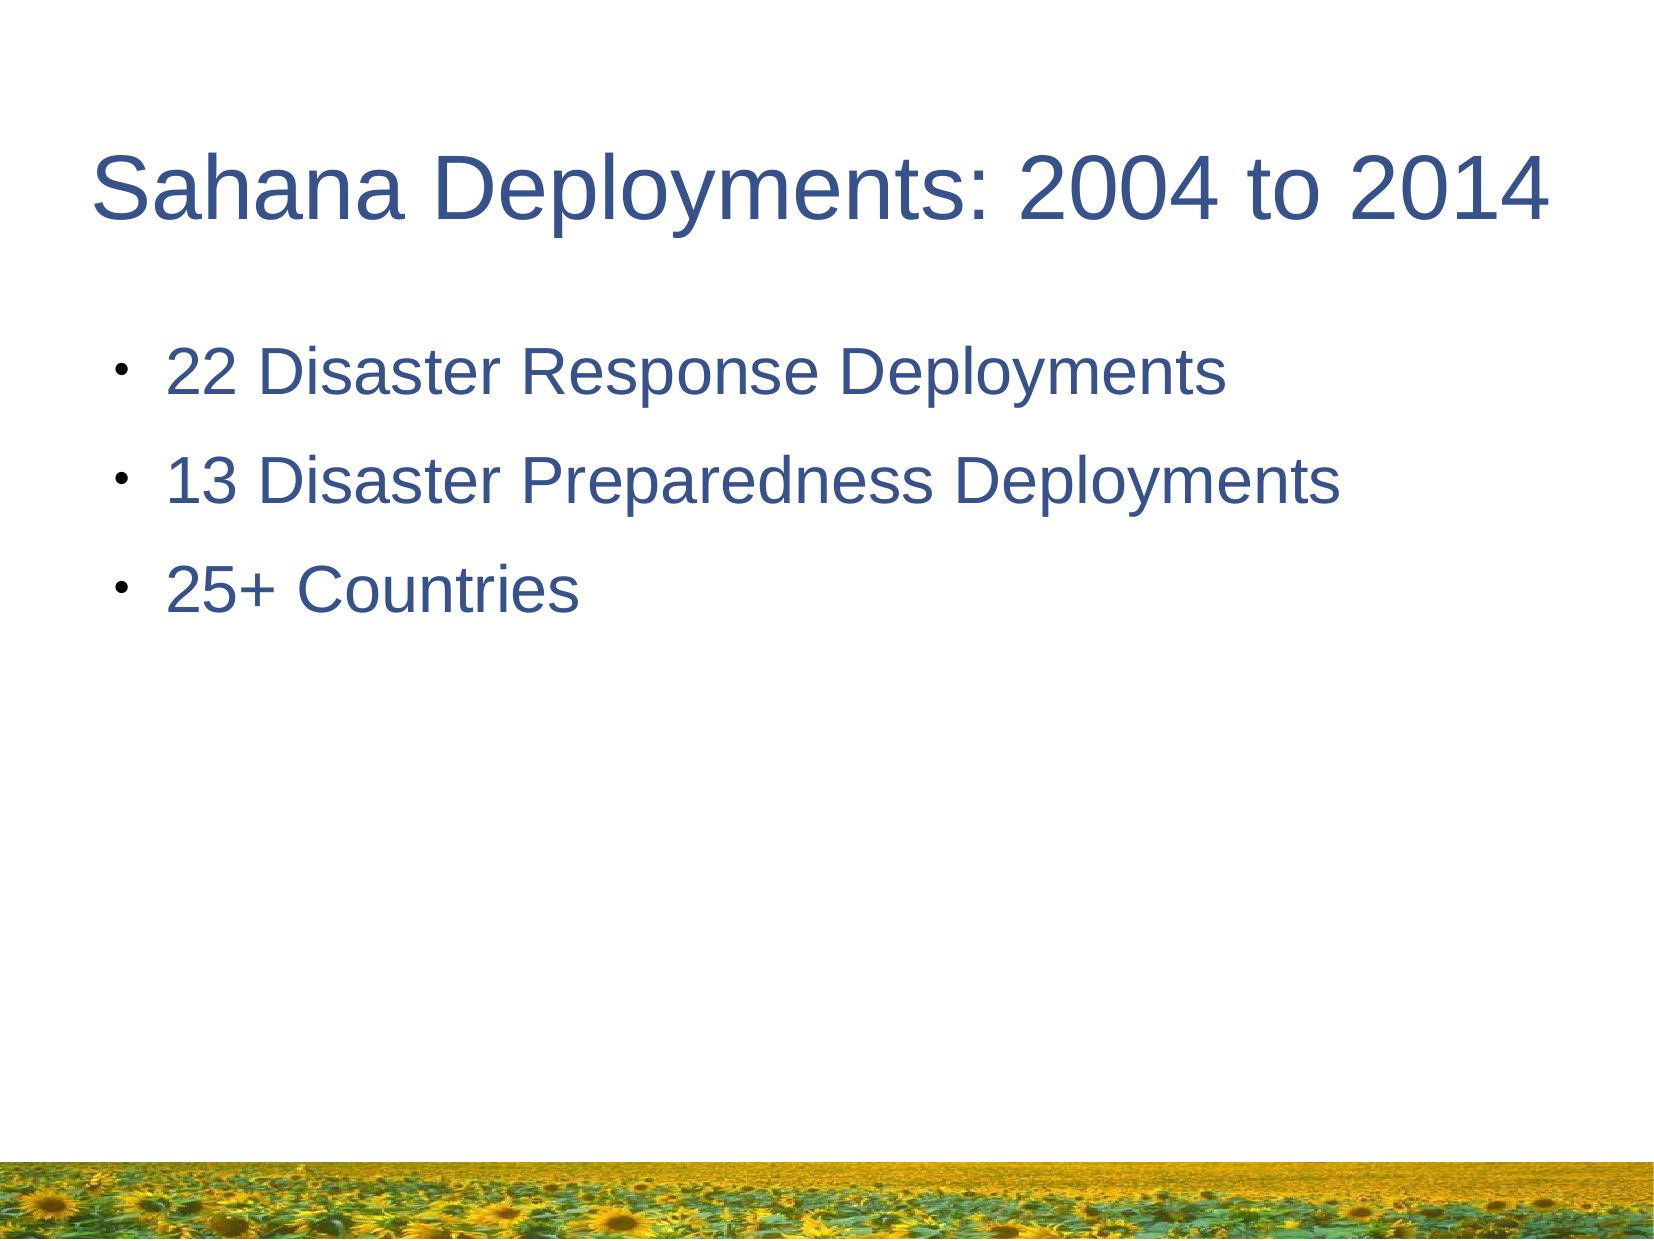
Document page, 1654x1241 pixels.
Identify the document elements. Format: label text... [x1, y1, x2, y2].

text_box 22 Disaster Response Deployments 13 Disaster Preparedness Deployments 25+ Countries [75, 312, 1426, 1062]
picture [0, 1162, 1654, 1239]
title Sahana Deployments: 2004 to 2014 [74, 112, 1595, 350]
